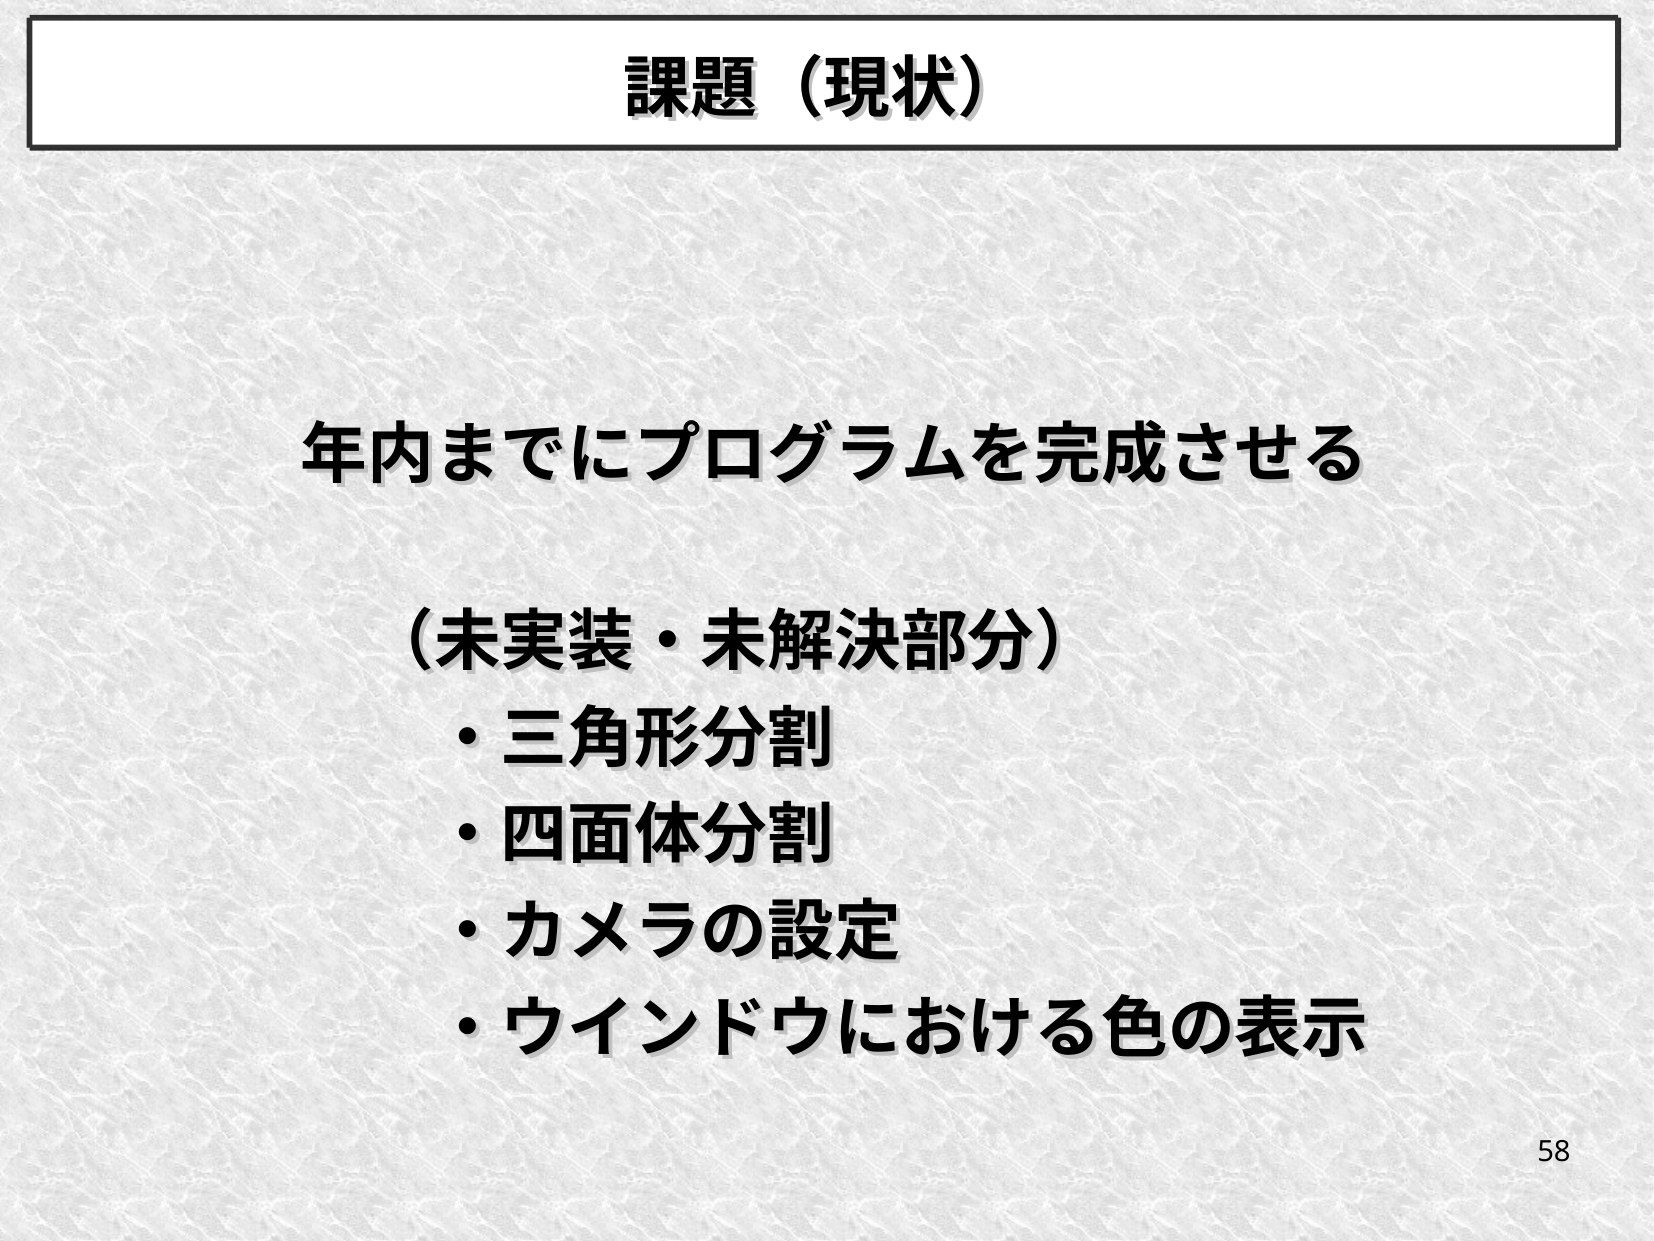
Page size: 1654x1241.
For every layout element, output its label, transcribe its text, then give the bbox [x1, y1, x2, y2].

picture [0, 0, 1654, 1241]
text_box 課題（現状） [29, 17, 1619, 148]
text_box 年内までにプログラムを完成させる （未実装・未解決部分） ・三角形分割 ・四面体分割 ・カメラの設定 ・ウインドウにおける色の表示 [285, 392, 1472, 968]
